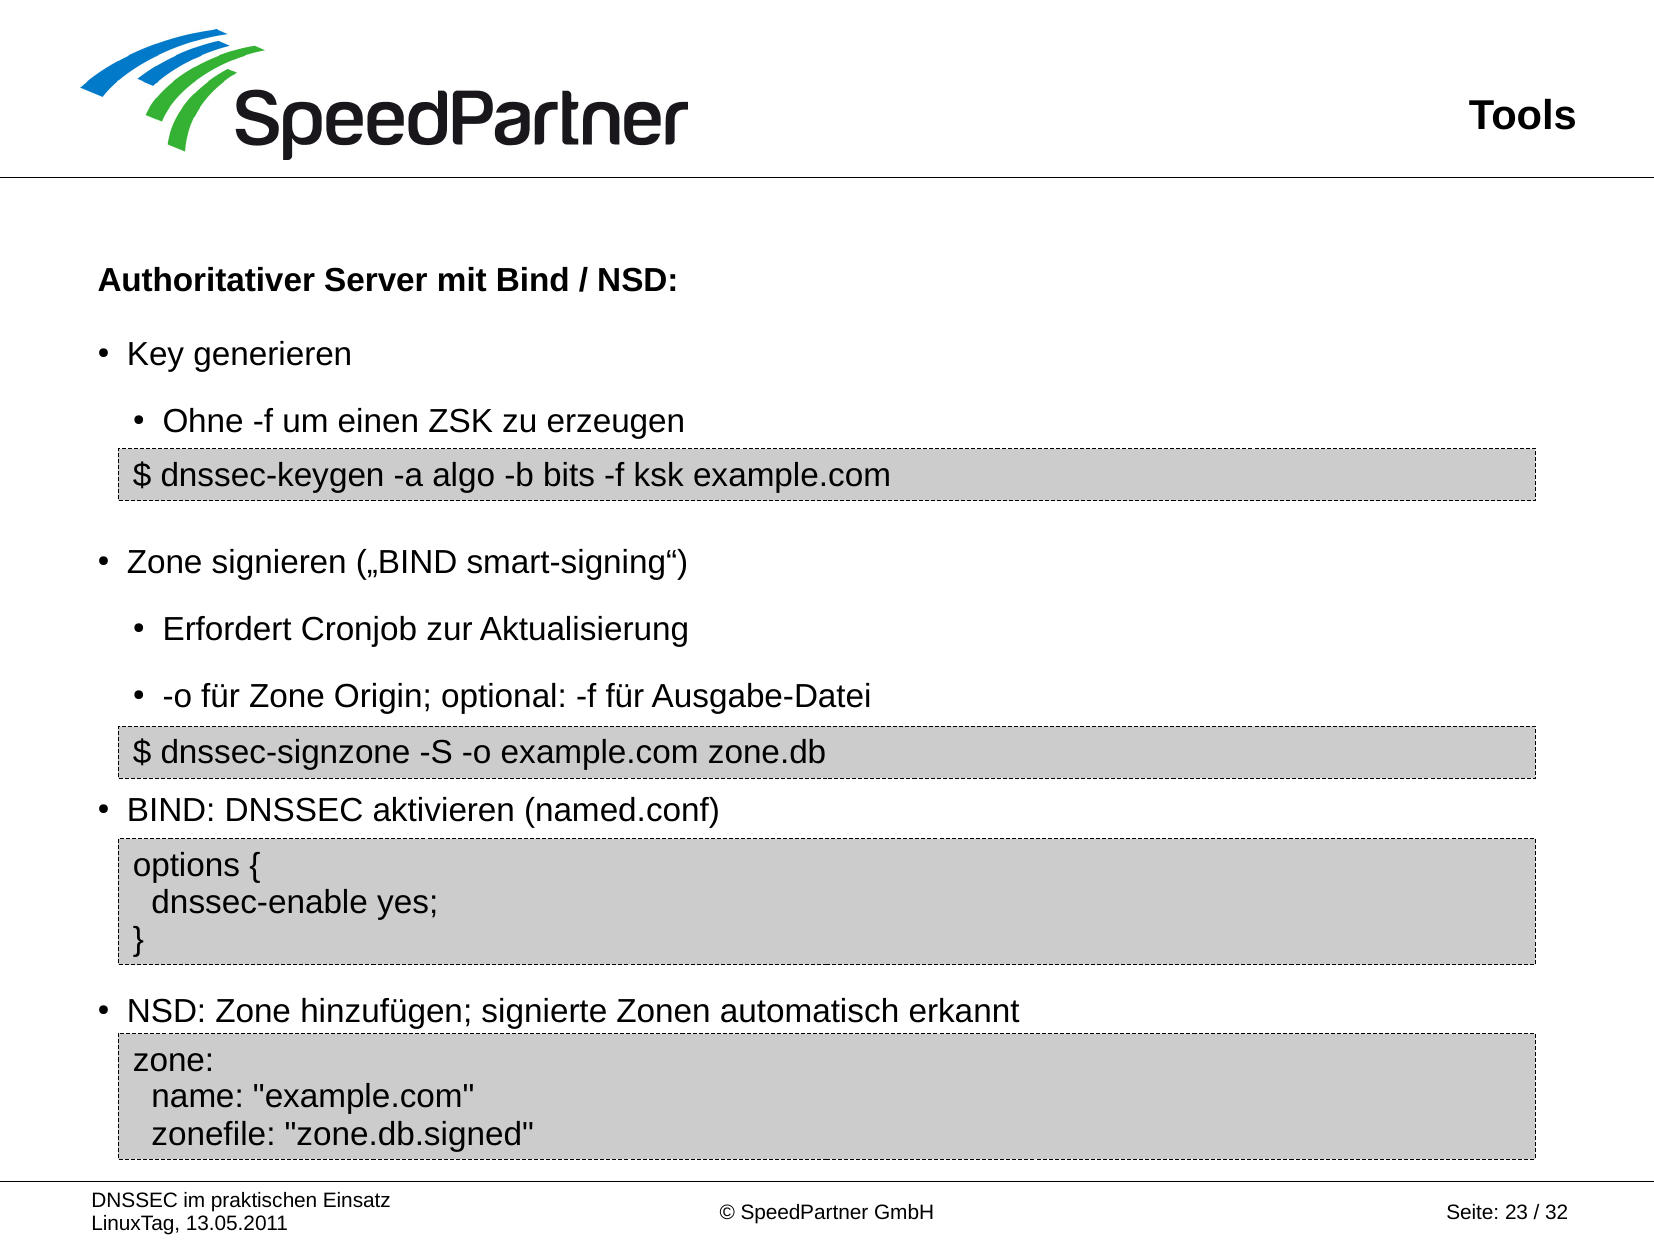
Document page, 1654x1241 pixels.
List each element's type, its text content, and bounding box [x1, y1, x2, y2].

text_box $ dnssec-keygen -a algo -b bits -f ksk example.com [118, 448, 1536, 501]
picture [80, 29, 688, 160]
text_box options { dnssec-enable yes; } [118, 838, 1536, 965]
text_box zone: name: "example.com" zonefile: "zone.db.signed" [118, 1033, 1536, 1160]
title Tools [590, 70, 1577, 160]
text_box Authoritativer Server mit Bind / NSD: Key generieren Ohne -f um einen ZSK zu erzeugen Zone signieren („BIND smart-signing“) Erfordert Cronjob zur Aktualisierung -o für Zone Origin; optional: -f für Ausgabe-Datei BIND: DNSSEC aktivieren (named.conf) NSD: Zone hinzufügen; signierte Zonen automatisch erkannt [82, 253, 1565, 1151]
text_box $ dnssec-signzone -S -o example.com zone.db [118, 726, 1536, 779]
